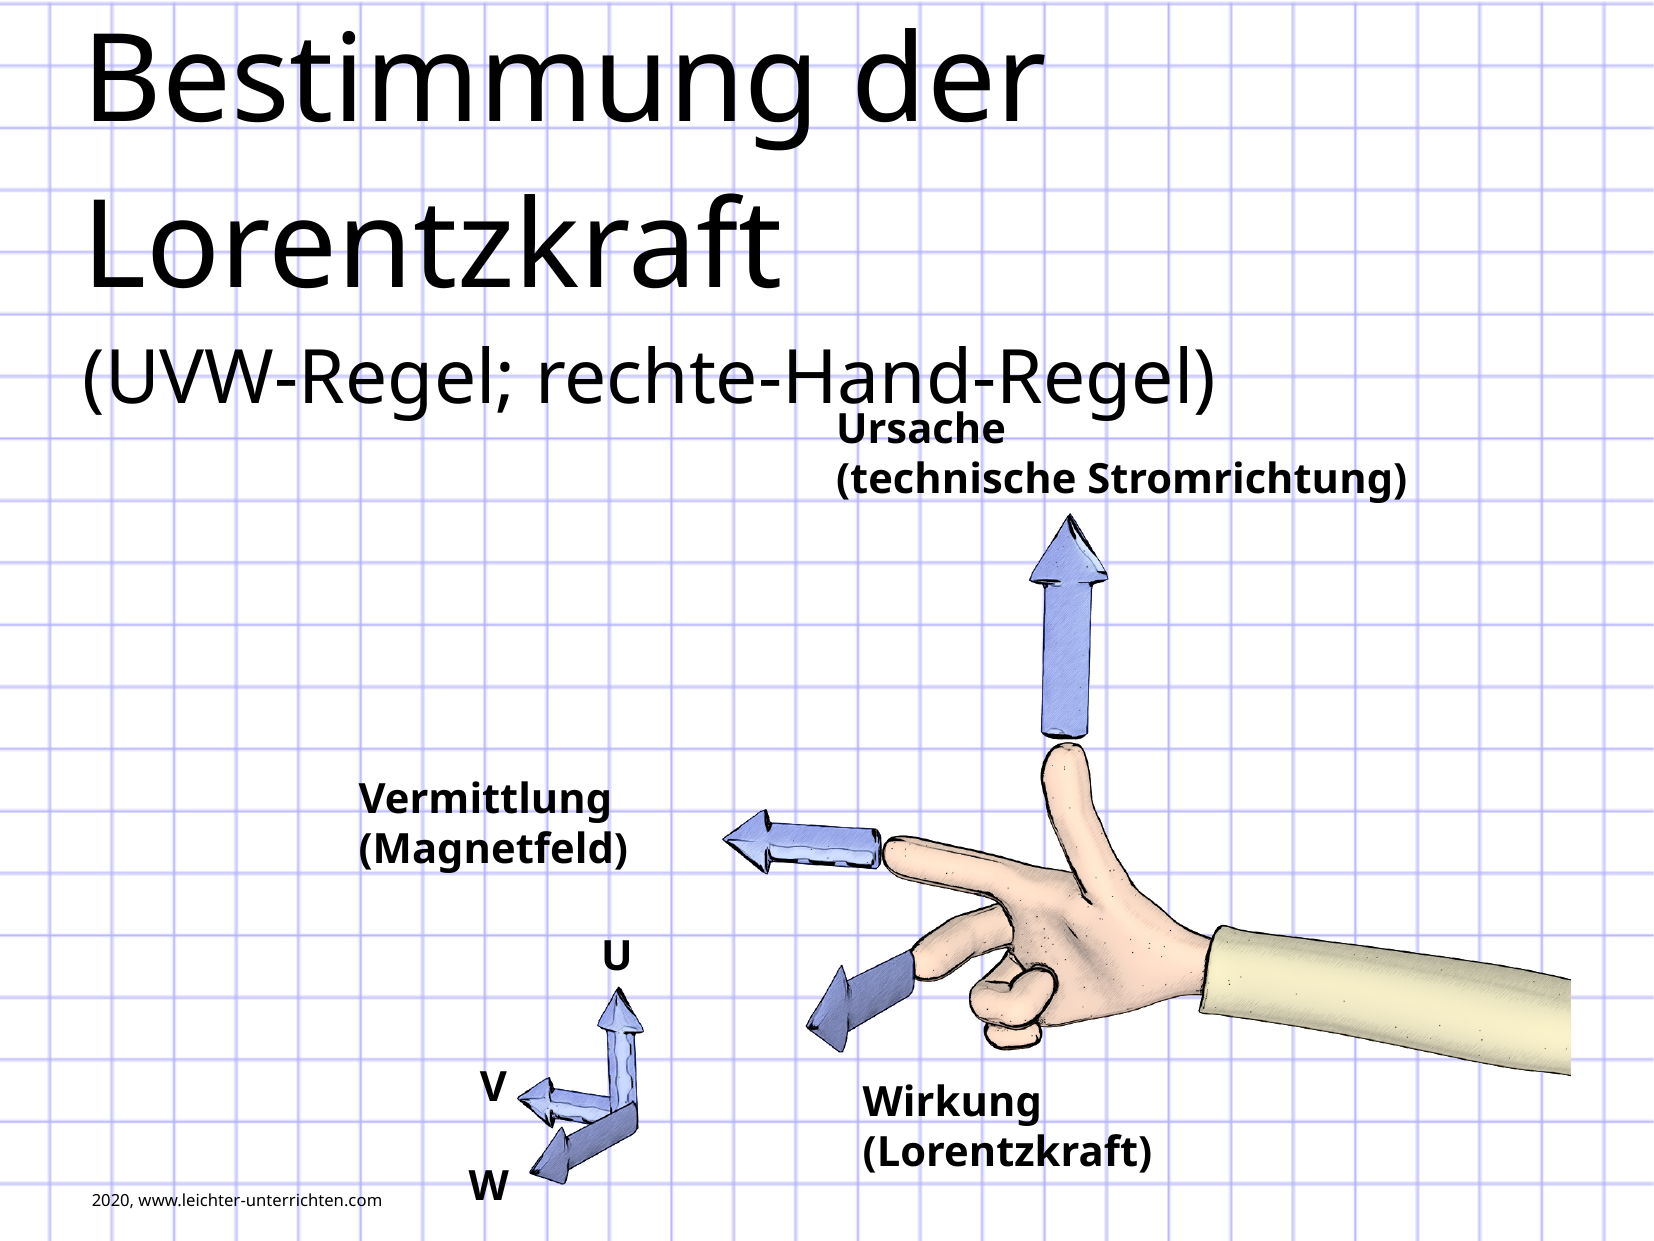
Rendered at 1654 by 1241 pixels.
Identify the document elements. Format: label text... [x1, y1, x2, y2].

text_box U [586, 921, 648, 987]
picture [0, 0, 1654, 1241]
text_box Vermittlung (Magnetfeld) [343, 764, 515, 880]
text_box V [465, 1052, 522, 1118]
text_box Ursache (technische Stromrichtung) [821, 394, 1423, 510]
text_box W [453, 1151, 524, 1217]
title Bestimmung der Lorentzkraft (UVW-Regel; rechte-Hand-Regel) [82, 49, 1571, 367]
